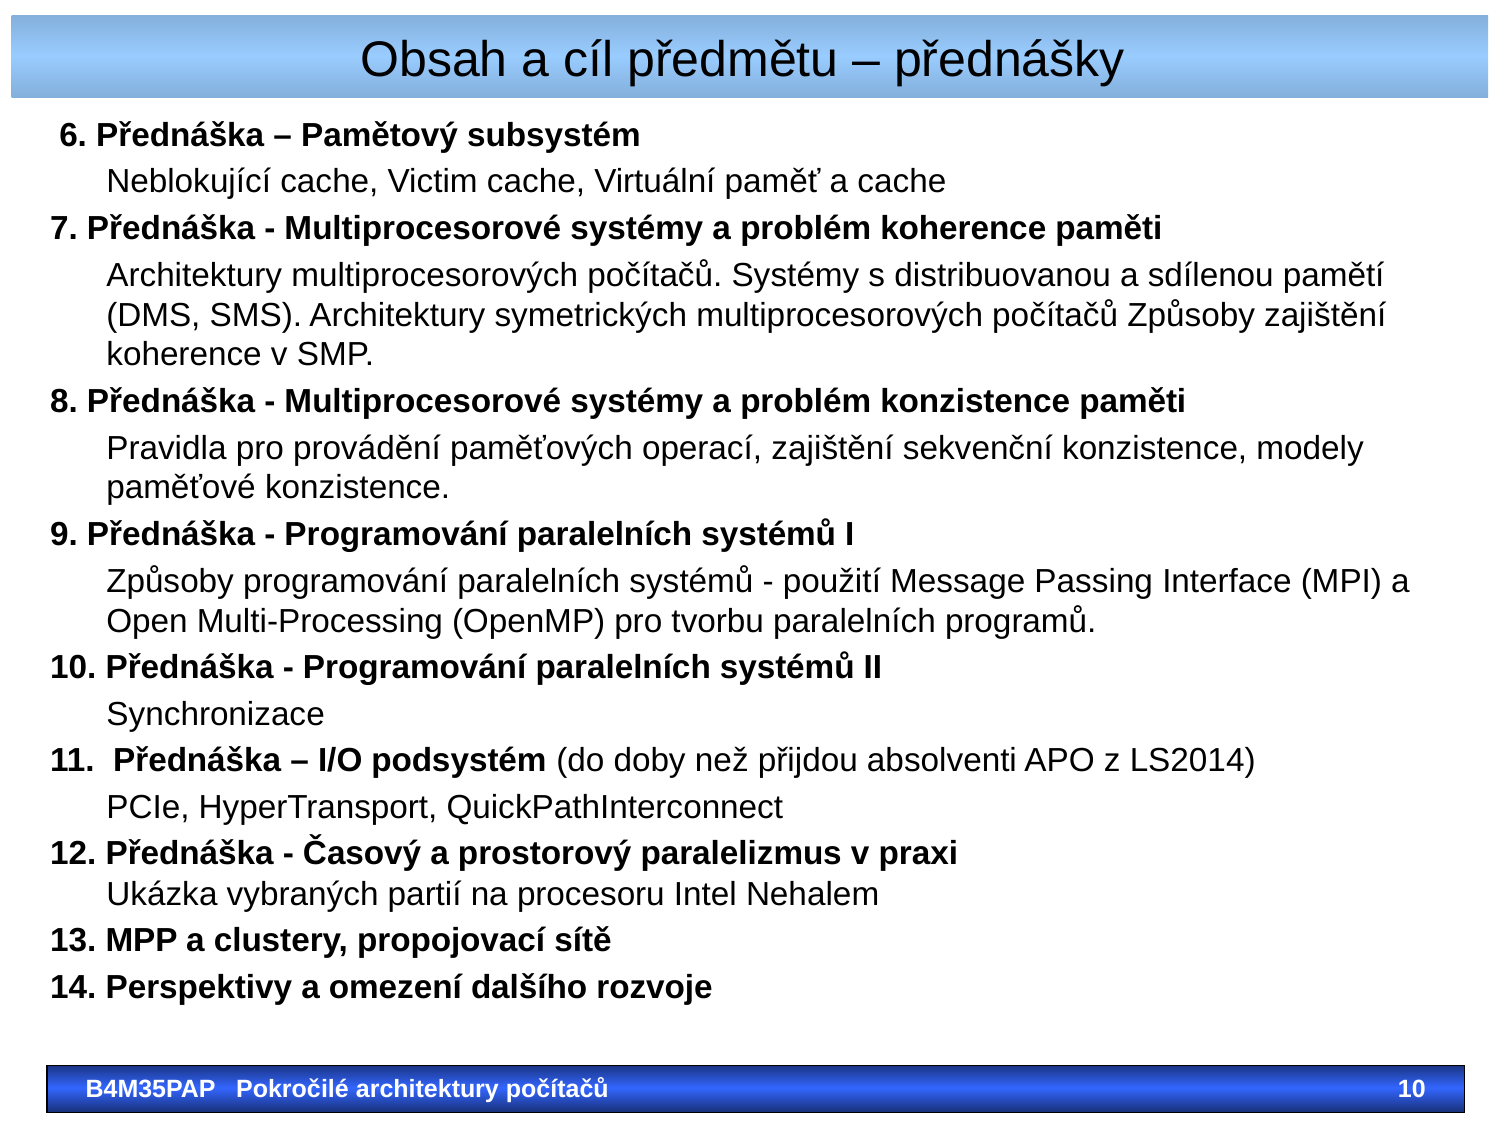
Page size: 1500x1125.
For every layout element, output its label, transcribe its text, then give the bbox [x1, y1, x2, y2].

footer B4M35PAP Pokročilé architektury počítačů [70, 1065, 1429, 1113]
list 6. Přednáška – Pamětový subsystém Neblokující cache, Victim cache, Virtuální paměť a cache 7. Přednáška - Multiprocesorové systémy a problém koherence paměti Architektury multiprocesorových počítačů. Systémy s distribuovanou a sdílenou pamětí (DMS, SMS). Architektury symetrických multiprocesorových počítačů Způsoby zajištění koherence v SMP. 8. Přednáška - Multiprocesorové systémy a problém konzistence paměti Pravidla pro provádění paměťových operací, zajištění sekvenční konzistence, modely paměťové konzistence. 9. Přednáška - Programování paralelních systémů I Způsoby programování paralelních systémů - použití Message Passing Interface (MPI) a Open Multi-Processing (OpenMP) pro tvorbu paralelních programů. 10. Přednáška - Programování paralelních systémů II Synchronizace 11. Přednáška – I/O podsystém (do doby než přijdou absolventi APO z LS2014) PCIe, HyperTransport, QuickPathInterconnect 12. Přednáška - Časový a prostorový paralelizmus v praxi Ukázka vybraných partií na procesoru Intel Nehalem 13. MPP a clustery, propojovací sítě 14. Perspektivy a omezení dalšího rozvoje [35, 105, 1454, 956]
slide_number <number> [1346, 1065, 1441, 1112]
title Obsah a cíl předmětu – přednášky [11, 15, 1489, 98]
